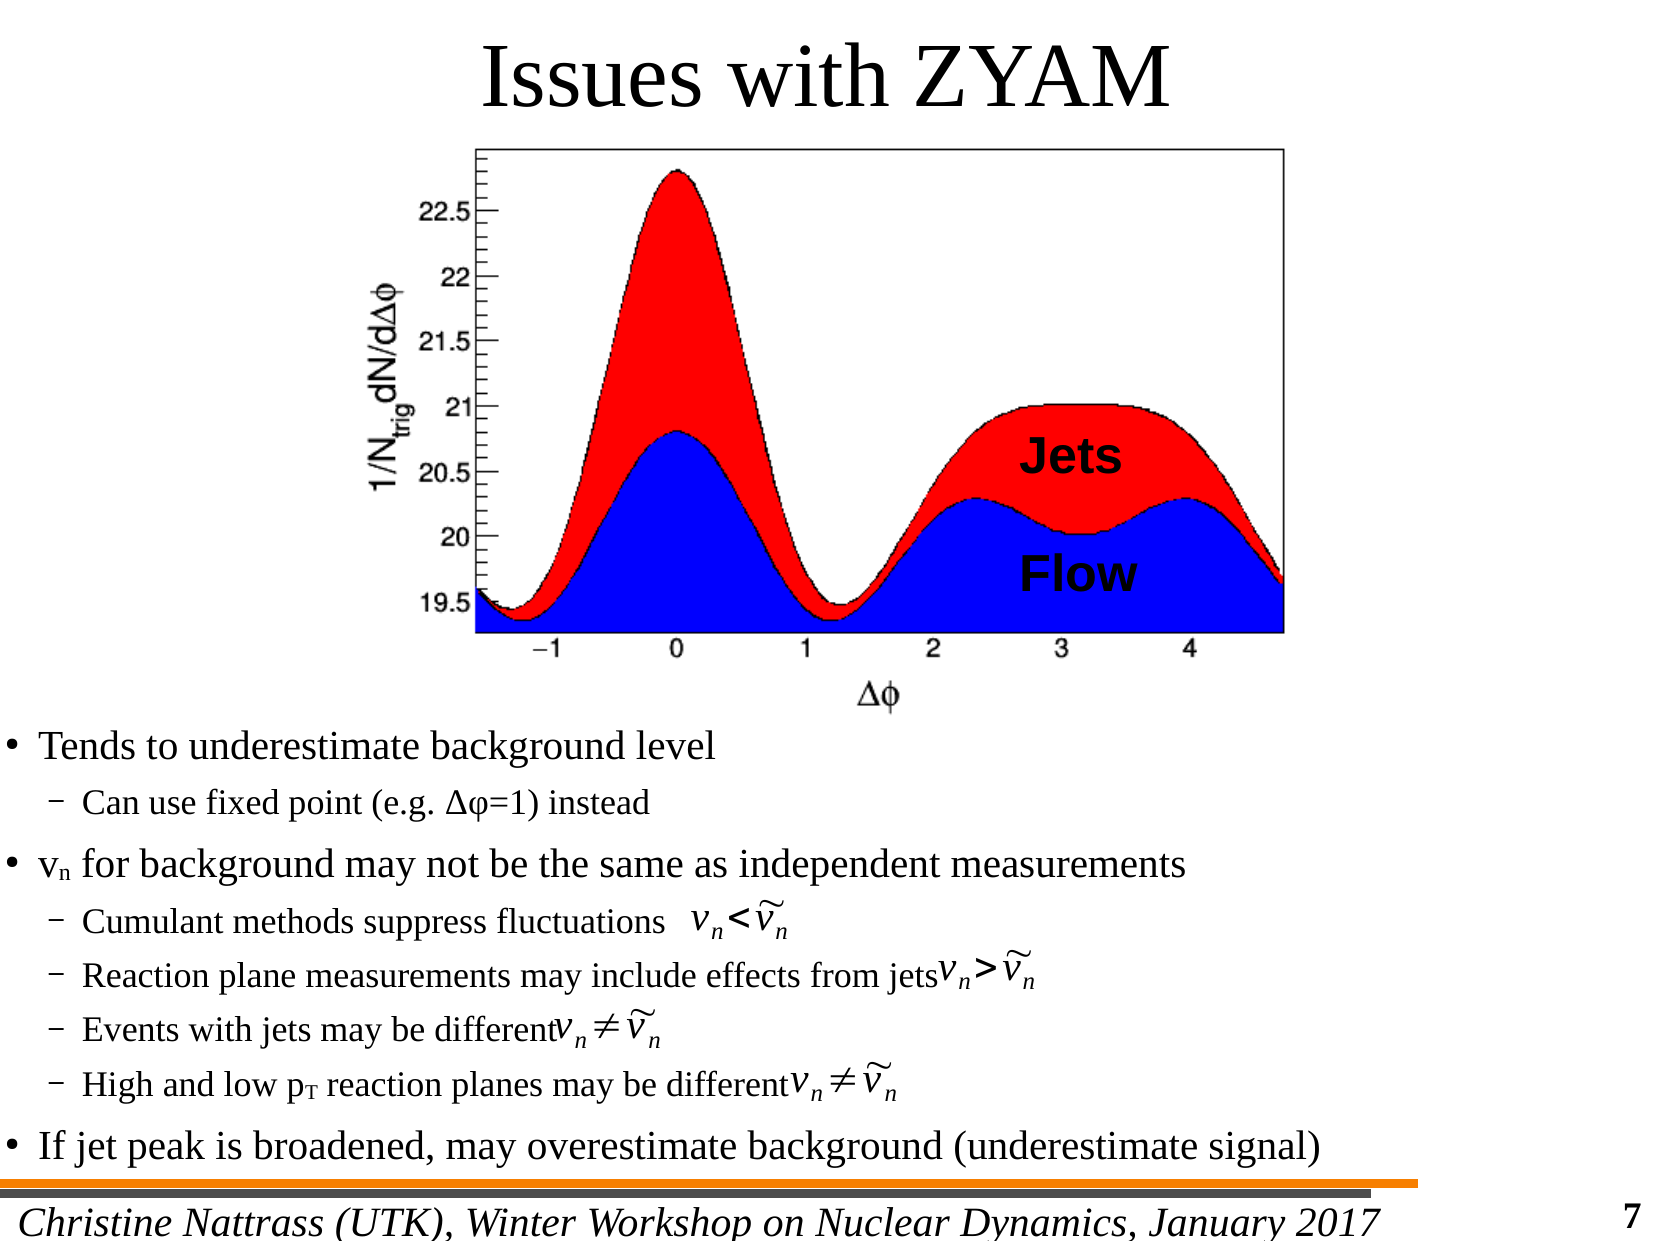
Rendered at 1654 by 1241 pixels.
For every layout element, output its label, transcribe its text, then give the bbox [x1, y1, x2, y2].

title Issues with ZYAM [82, 15, 1571, 136]
text_box Jets [1005, 418, 1186, 493]
chart [546, 1001, 667, 1054]
chart [782, 1054, 903, 1108]
chart [682, 892, 796, 946]
chart [930, 942, 1043, 995]
list Tends to underestimate background level Can use fixed point (e.g. Δφ=1) instead vn for background may not be the same as independent measurements Cumulant methods suppress fluctuations Reaction plane measurements may include effects from jets Events with jets may be different High and low pT reaction planes may be different If jet peak is broadened, may overestimate background (underestimate signal) [0, 722, 1483, 1171]
picture [358, 138, 1291, 723]
text_box Flow [1005, 536, 1186, 611]
